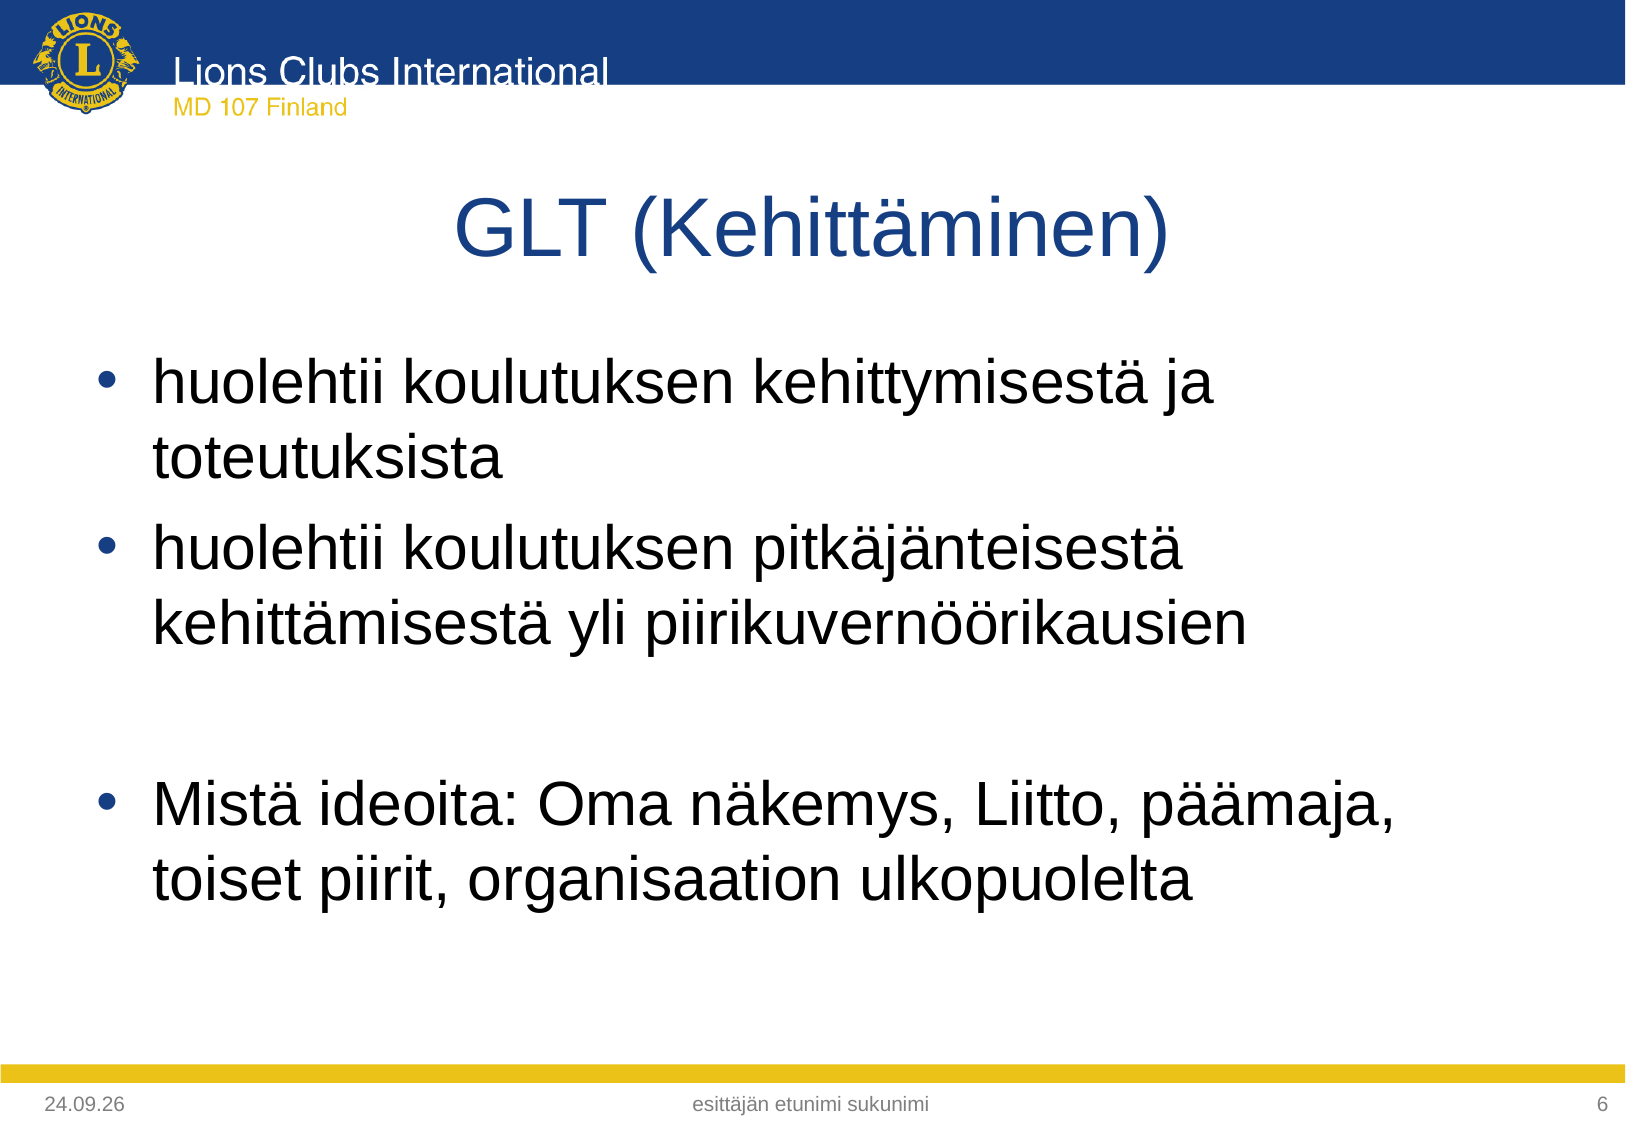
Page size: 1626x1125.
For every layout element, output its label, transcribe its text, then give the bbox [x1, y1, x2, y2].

list huolehtii koulutuksen kehittymisestä ja toteutuksista huolehtii koulutuksen pitkäjänteisestä kehittämisestä yli piirikuvernöörikausien Mistä ideoita: Oma näkemys, Liitto, päämaja, toiset piirit, organisaation ulkopuolelta [81, 334, 1544, 1034]
text_box <numero> [1243, 1073, 1624, 1125]
title GLT (Kehittäminen) [81, 151, 1544, 296]
text_box 25.03.19 [29, 1072, 268, 1125]
picture [0, 0, 1626, 122]
text_box esittäjän etunimi sukunimi [409, 1073, 1212, 1125]
